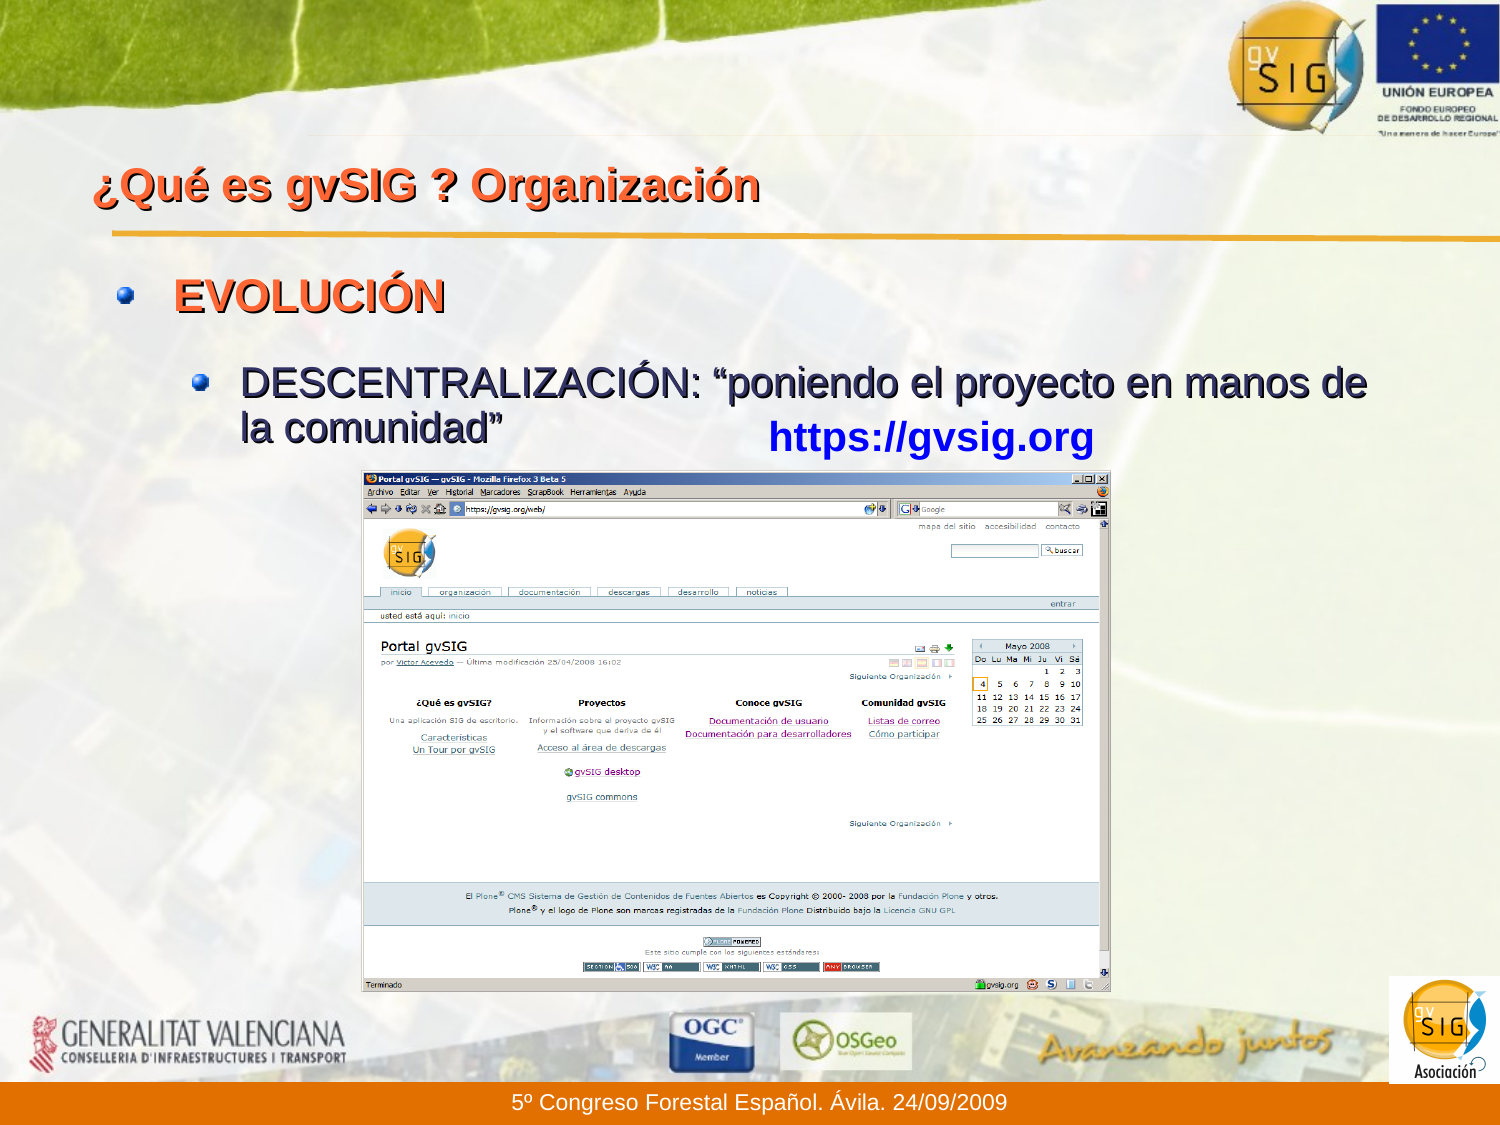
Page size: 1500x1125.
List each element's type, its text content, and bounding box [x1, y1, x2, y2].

text_box EVOLUCIÓN DESCENTRALIZACIÓN: “poniendo el proyecto en manos de la comunidad” [117, 271, 1411, 453]
text_box https://gvsig.org [768, 415, 1450, 509]
picture [0, 461, 1500, 1084]
picture [0, 0, 1500, 86]
title [0, 86, 1500, 461]
